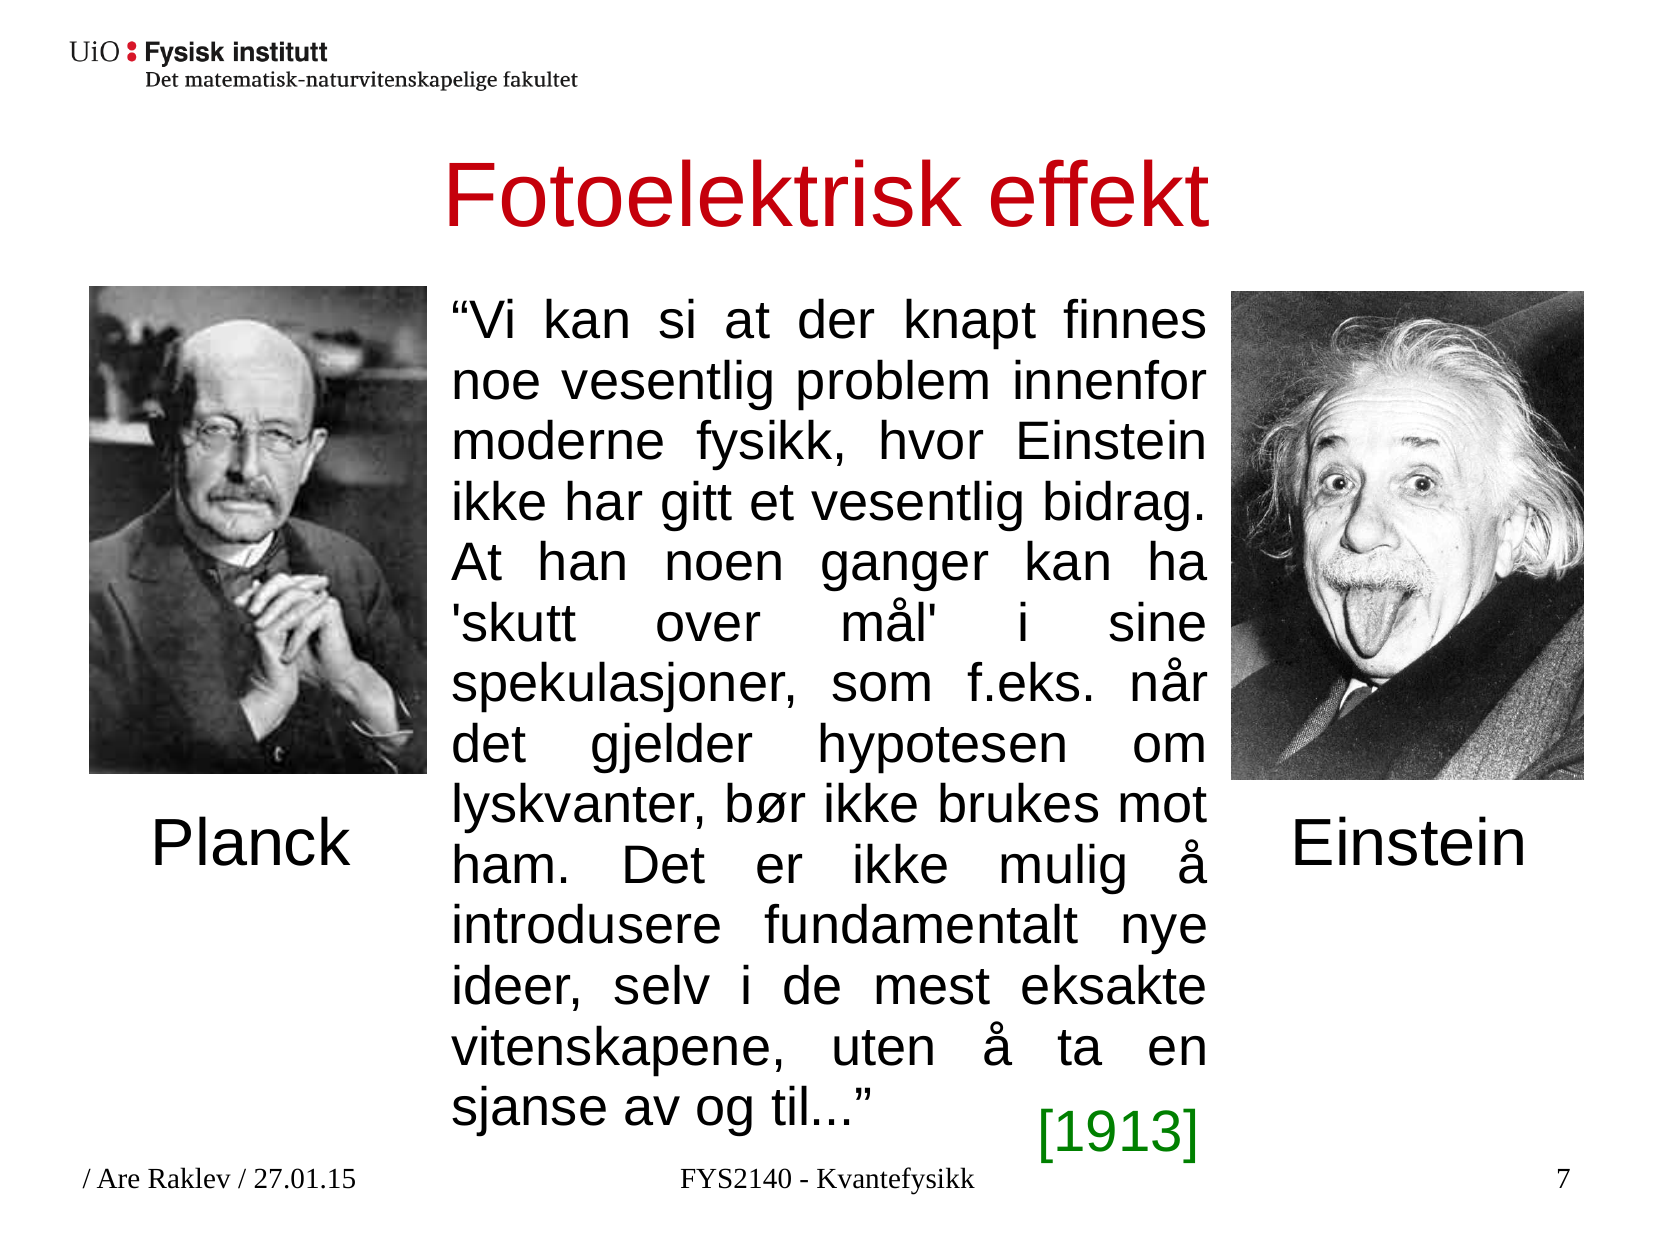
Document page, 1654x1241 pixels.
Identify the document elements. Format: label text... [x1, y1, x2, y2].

title Fotoelektrisk effekt [82, 90, 1571, 298]
text_box [1913] [1022, 1091, 1268, 1172]
picture [89, 286, 427, 774]
text_box Planck [136, 797, 366, 887]
picture [68, 37, 581, 93]
text_box Einstein [1275, 797, 1543, 887]
picture [1231, 291, 1584, 780]
text_box “Vi kan si at der knapt finnes noe vesentlig problem innenfor moderne fysikk, hvor Einstein ikke har gitt et vesentlig bidrag. At han noen ganger kan ha 'skutt over mål' i sine spekulasjoner, som f.eks. når det gjelder hypotesen om lyskvanter, bør ikke brukes mot ham. Det er ikke mulig å introdusere fundamentalt nye ideer, selv i de mest eksakte vitenskapene, uten å ta en sjanse av og til...” [436, 282, 1224, 1145]
